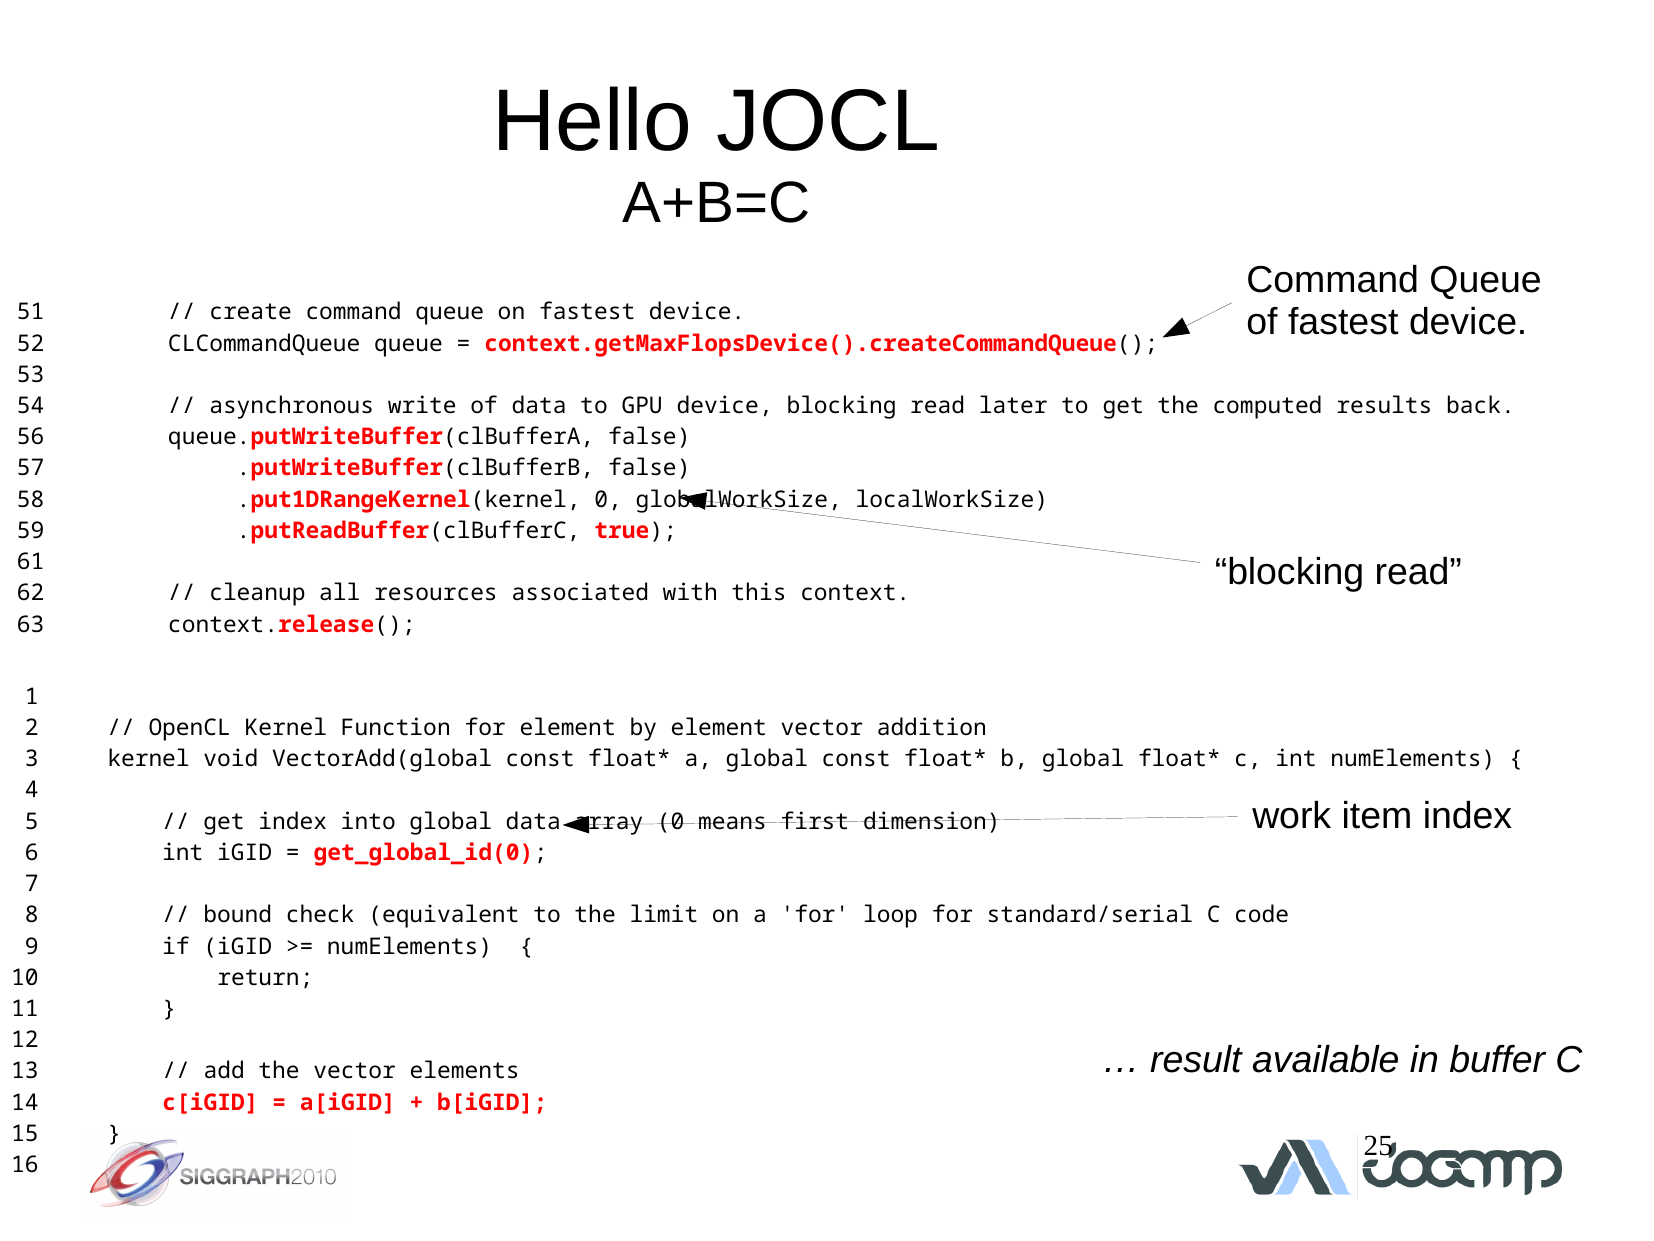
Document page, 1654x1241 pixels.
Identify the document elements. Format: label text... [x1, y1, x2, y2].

text_box … result available in buffer C [1087, 1030, 1598, 1088]
text_box 51 // create command queue on fastest device. 52 CLCommandQueue queue = context.getMaxFlopsDevice().createCommandQueue(); 53 54 // asynchronous write of data to GPU device, blocking read later to get the computed results back. 56 queue.putWriteBuffer(clBufferA, false) 57 .putWriteBuffer(clBufferB, false) 58 .put1DRangeKernel(kernel, 0, globalWorkSize, localWorkSize) 59 .putReadBuffer(clBufferC, true); 61 62 // cleanup all resources associated with this context. 63 context.release(); [2, 287, 1653, 597]
text_box 1 2 // OpenCL Kernel Function for element by element vector addition 3 kernel void VectorAdd(global const float* a, global const float* b, global float* c, int numElements) { 4 5 // get index into global data array (0 means first dimension) 6 int iGID = get_global_id(0); 7 8 // bound check (equivalent to the limit on a 'for' loop for standard/serial C code 9 if (iGID >= numElements) { 10 return; 11 } 12 13 // add the vector elements 14 c[iGID] = a[iGID] + b[iGID]; 15 } 16 [0, 672, 1613, 1140]
picture [1237, 1140, 1562, 1200]
text_box work item index [1237, 787, 1528, 845]
text_box Command Queue of fastest device. [1231, 250, 1557, 350]
text_box “blocking read” [1200, 543, 1477, 601]
title Hello JOCL A+B=C [82, 56, 1351, 250]
picture [82, 1140, 346, 1217]
